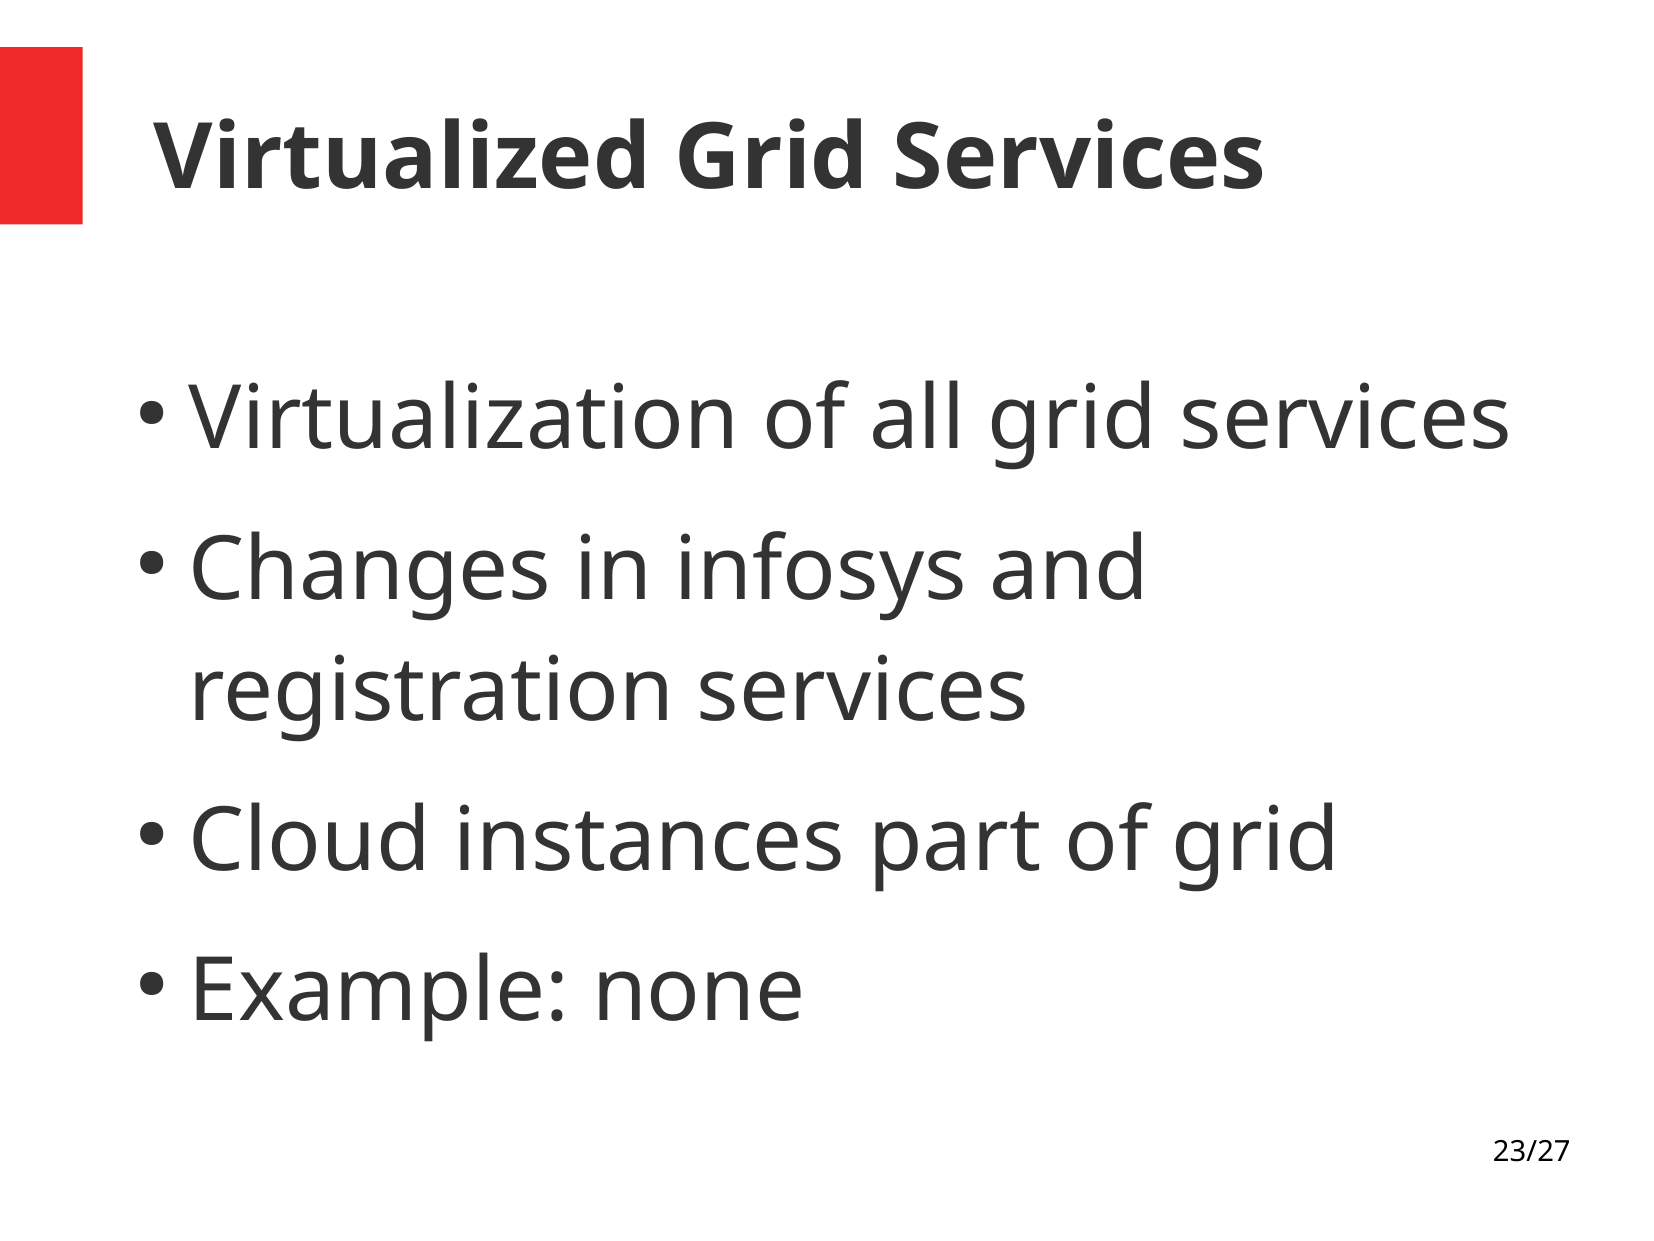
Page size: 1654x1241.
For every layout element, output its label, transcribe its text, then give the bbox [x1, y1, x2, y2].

title Virtualized Grid Services [118, 49, 1571, 257]
list Virtualization of all grid services Changes in infosys and registration services Cloud instances part of grid Example: none [118, 354, 1536, 1074]
